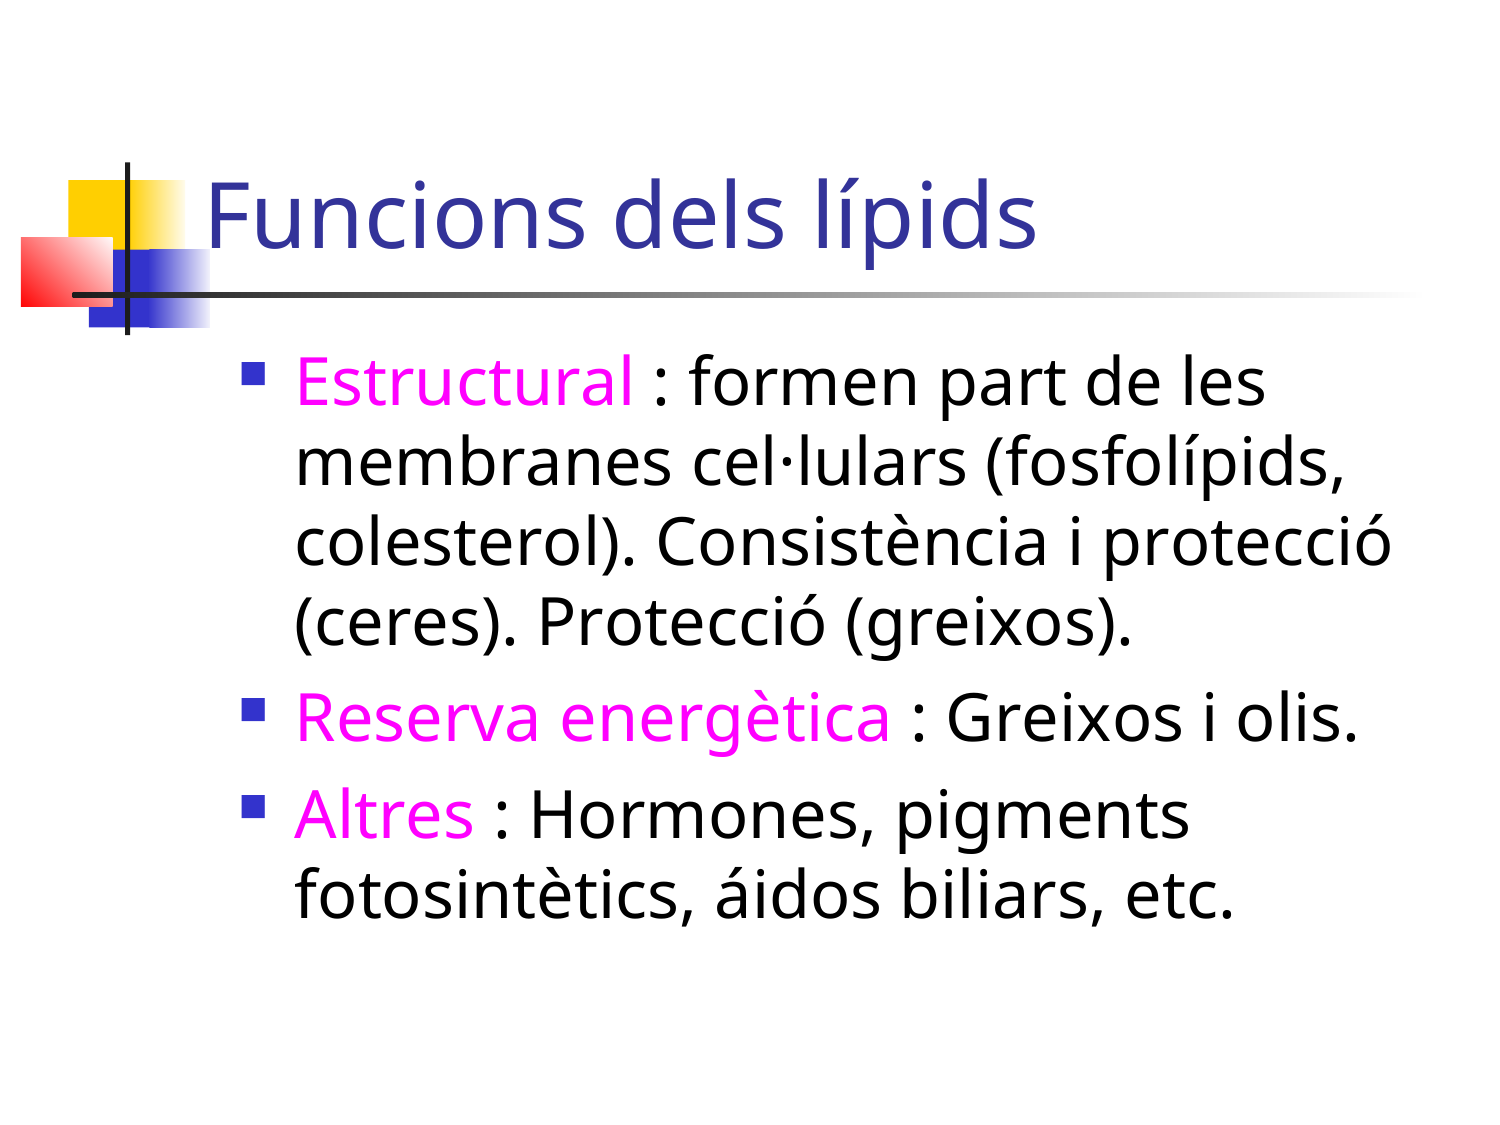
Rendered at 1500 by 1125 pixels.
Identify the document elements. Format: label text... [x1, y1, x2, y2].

title Funcions dels lípids [188, 35, 1468, 276]
list Estructural : formen part de les membranes cel·lulars (fosfolípids, colesterol). Consistència i protecció (ceres). Protecció (greixos). Reserva energètica : Greixos i olis. Altres : Hormones, pigments fotosintètics, áidos biliars, etc. [193, 331, 1469, 1007]
